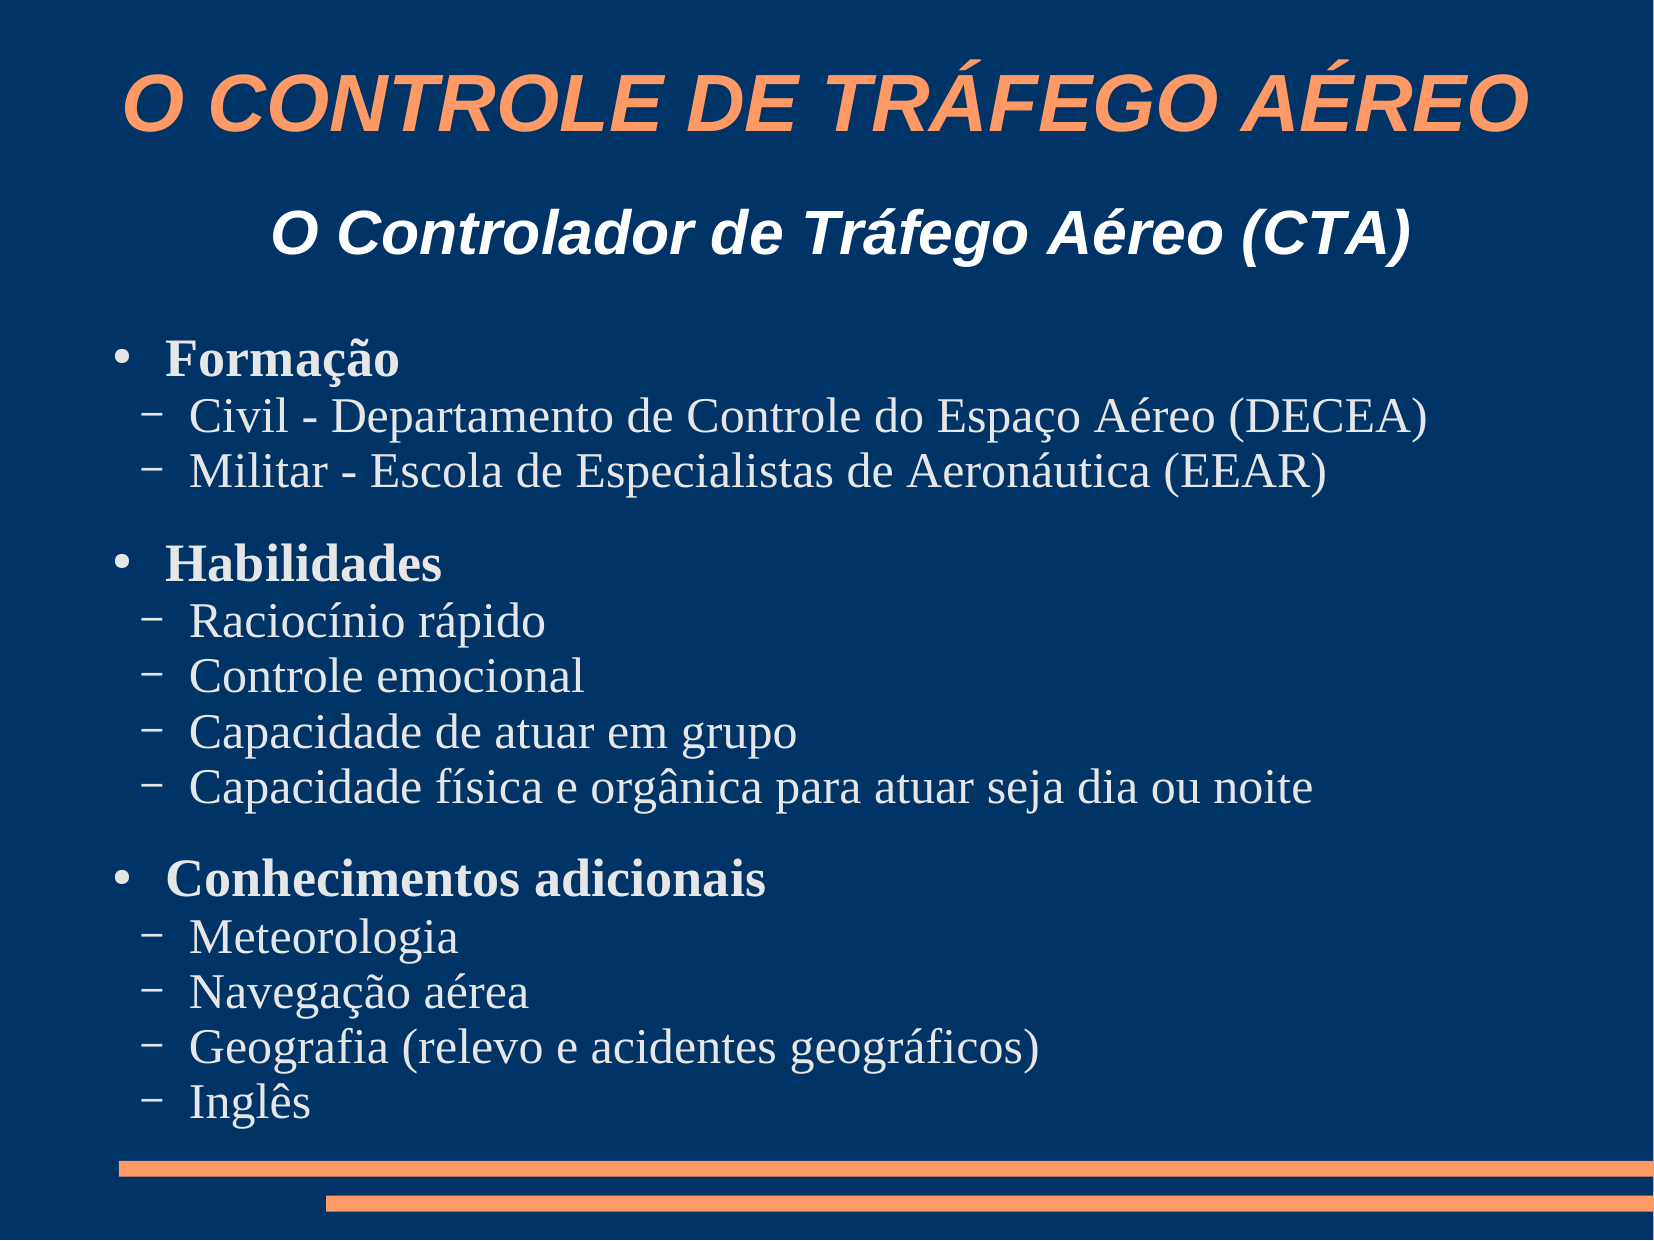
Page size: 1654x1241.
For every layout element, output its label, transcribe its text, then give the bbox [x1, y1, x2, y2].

list Formação Civil - Departamento de Controle do Espaço Aéreo (DECEA) Militar - Escola de Especialistas de Aeronáutica (EEAR) Habilidades Raciocínio rápido Controle emocional Capacidade de atuar em grupo Capacidade física e orgânica para atuar seja dia ou noite Conhecimentos adicionais Meteorologia Navegação aérea Geografia (relevo e acidentes geográficos) Inglês [94, 337, 1567, 1146]
title O CONTROLE DE TRÁFEGO AÉREO [0, 0, 1654, 129]
title O Controlador de Tráfego Aéreo (CTA) [0, 129, 1654, 337]
